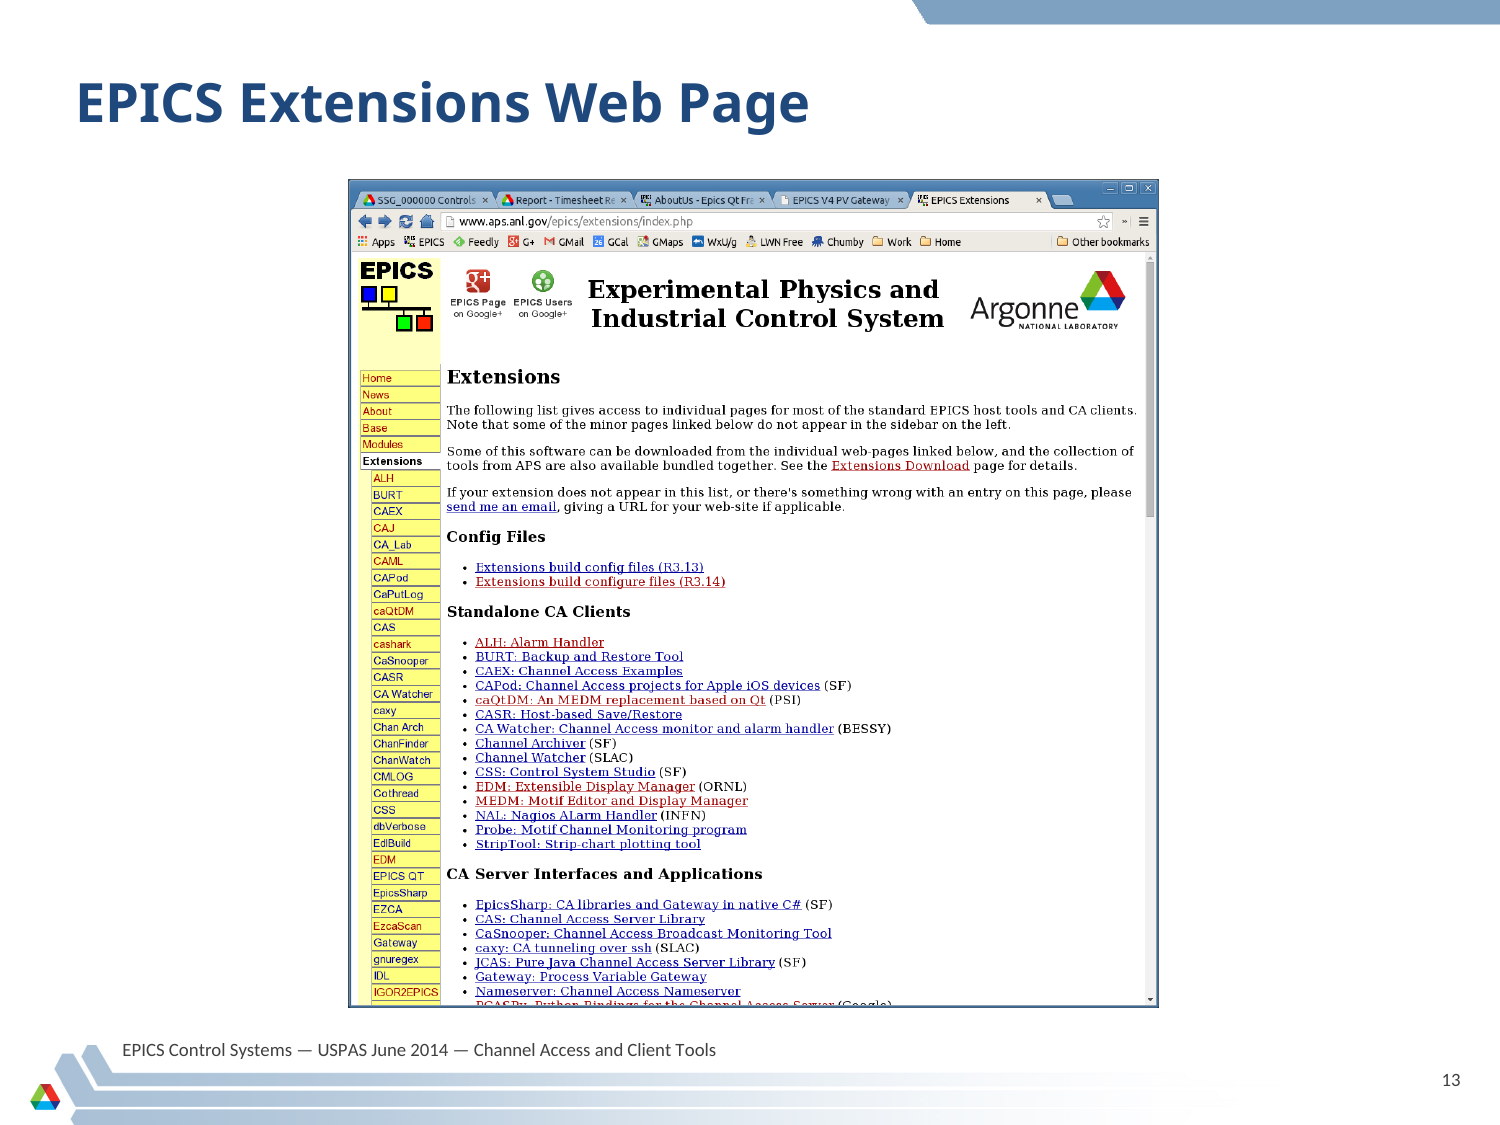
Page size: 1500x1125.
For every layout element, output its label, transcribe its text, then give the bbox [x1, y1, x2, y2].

picture [348, 179, 1159, 1009]
title EPICS Extensions Web Page [75, 45, 1426, 233]
picture [0, 0, 1500, 26]
picture [0, 1037, 1500, 1125]
